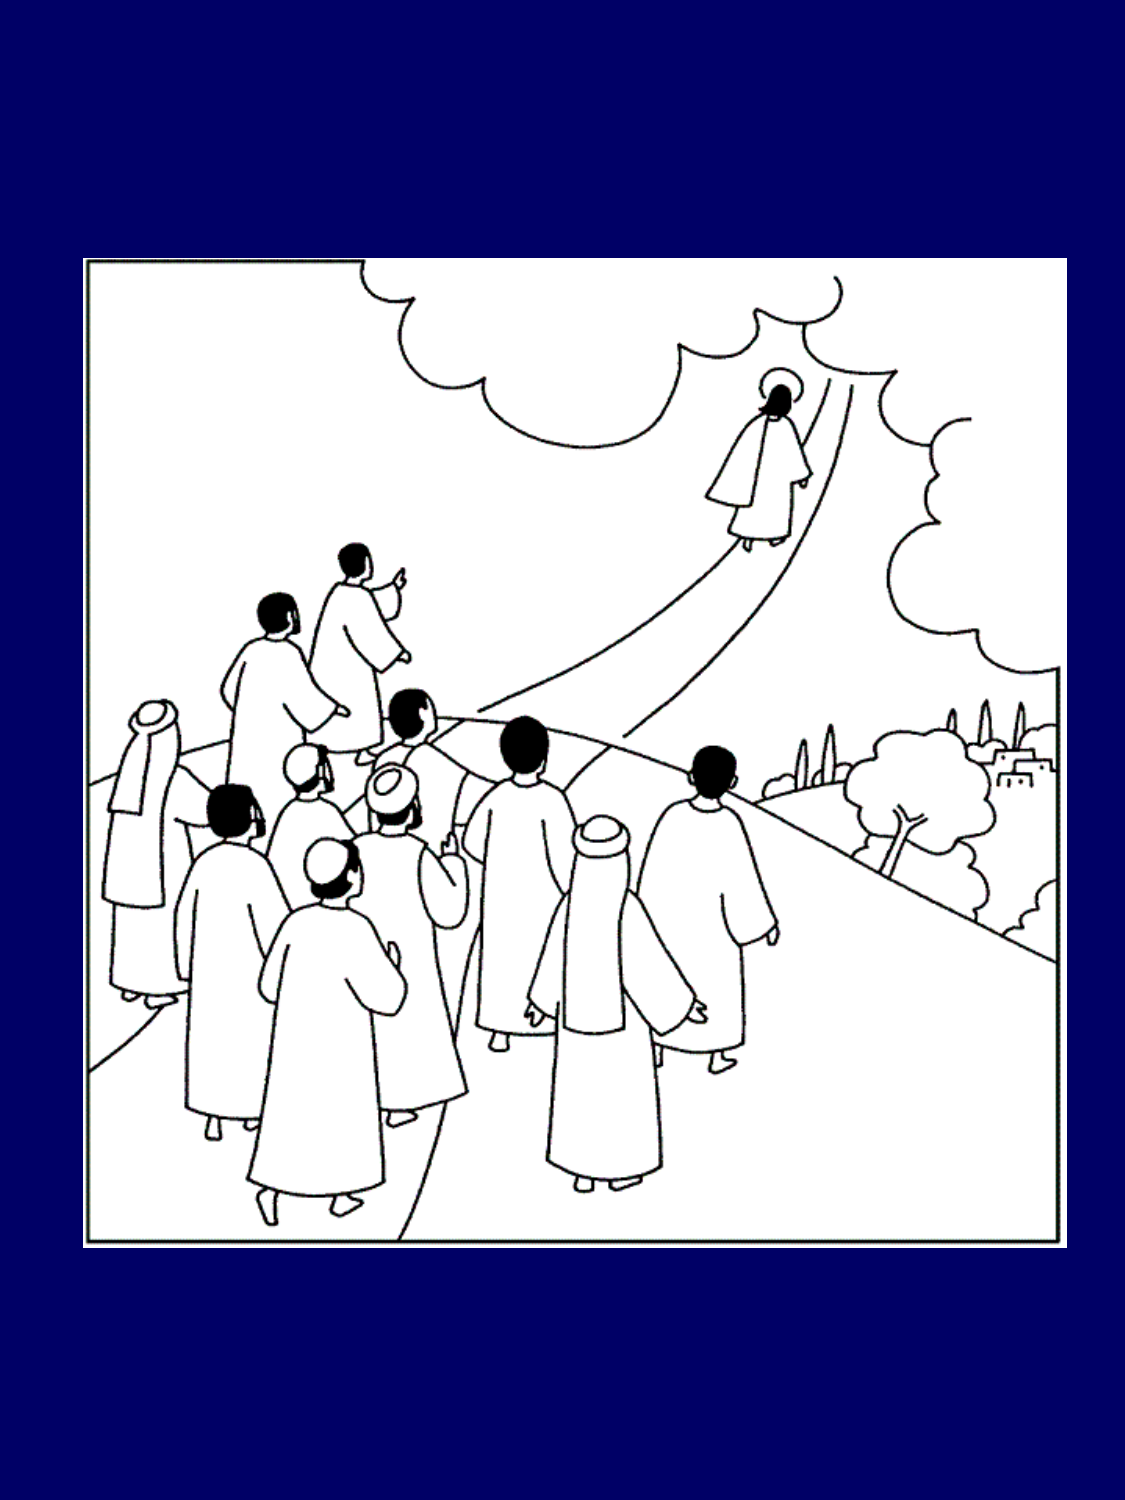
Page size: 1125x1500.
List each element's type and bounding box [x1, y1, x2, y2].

picture [83, 258, 1067, 1248]
